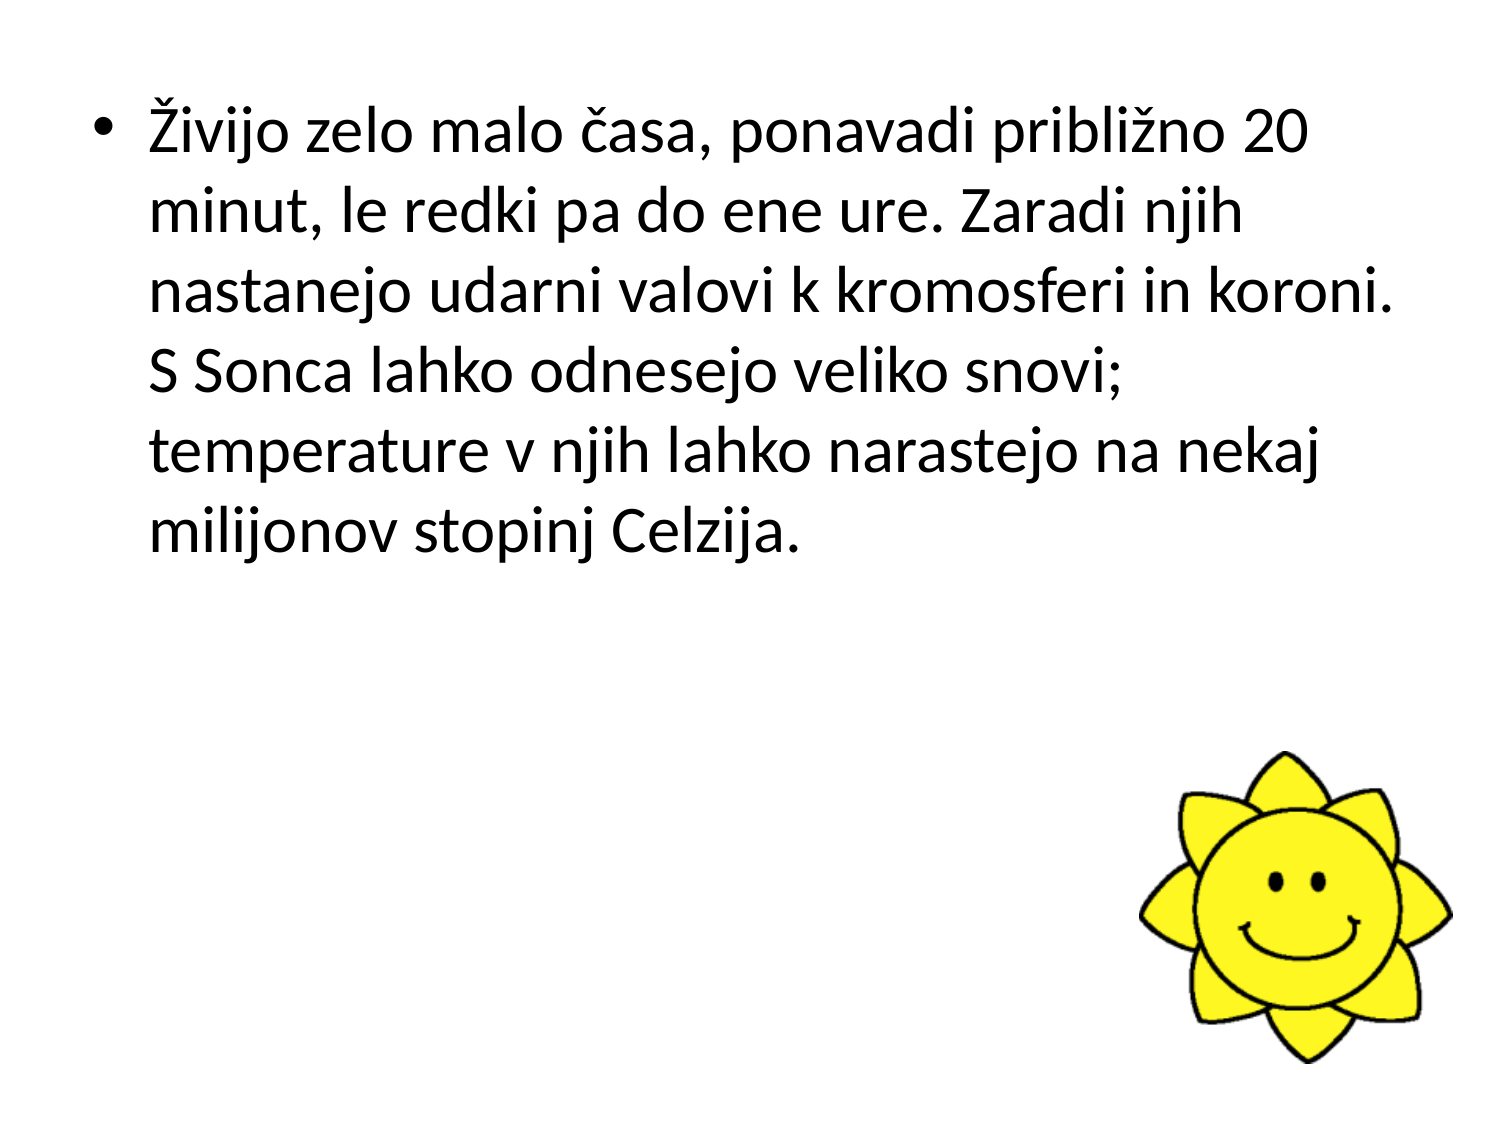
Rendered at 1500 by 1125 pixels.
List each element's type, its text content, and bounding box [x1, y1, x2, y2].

picture [1139, 751, 1453, 1064]
list Živijo zelo malo časa, ponavadi približno 20 minut, le redki pa do ene ure. Zaradi njih nastanejo udarni valovi k kromosferi in koroni. S Sonca lahko odnesejo veliko snovi; temperature v njih lahko narastejo na nekaj milijonov stopinj Celzija. [76, 78, 1427, 821]
